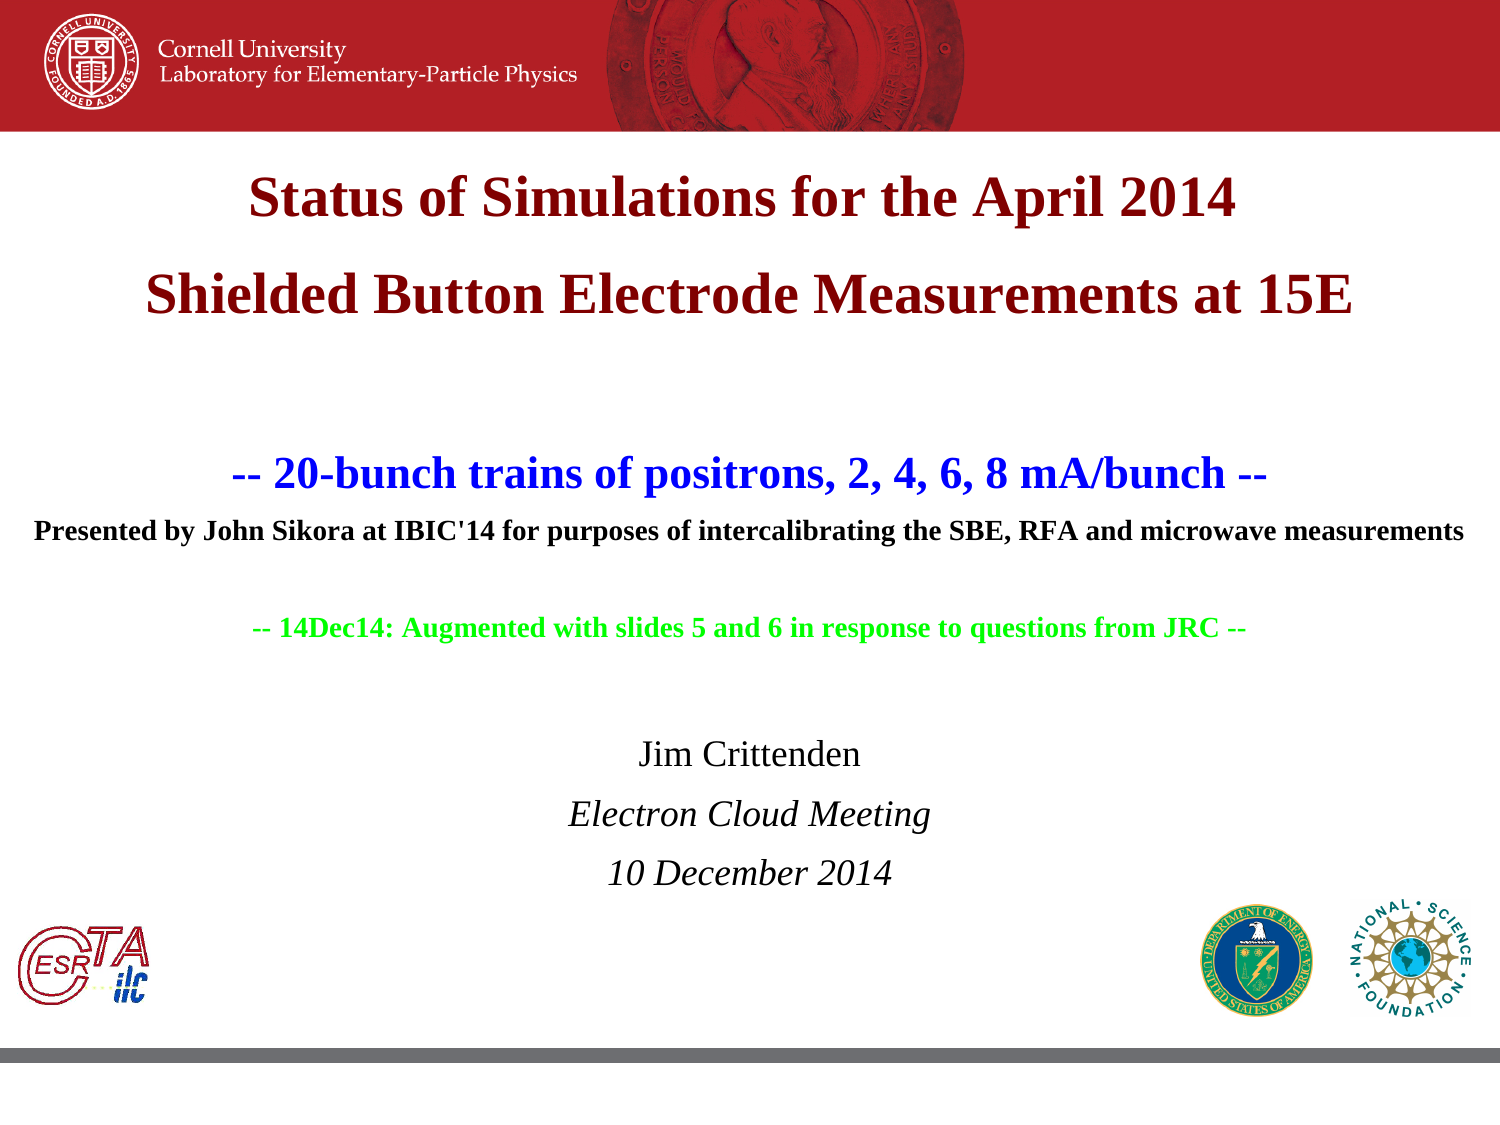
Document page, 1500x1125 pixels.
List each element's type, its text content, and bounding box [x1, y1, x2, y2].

title Status of Simulations for the April 2014 Shielded Button Electrode Measurements at 15E -- 20-bunch trains of positrons, 2, 4, 6, 8 mA/bunch -- Presented by John Sikora at IBIC'14 for purposes of intercalibrating the SBE, RFA and microwave measurements -- 14Dec14: Augmented with slides 5 and 6 in response to questions from JRC -- [0, 140, 1500, 668]
subtitle Jim Crittenden Electron Cloud Meeting 10 December 2014 [300, 723, 1201, 901]
picture [1200, 904, 1313, 1017]
picture [0, 0, 1500, 132]
picture [1350, 899, 1471, 1017]
picture [8, 899, 151, 1036]
